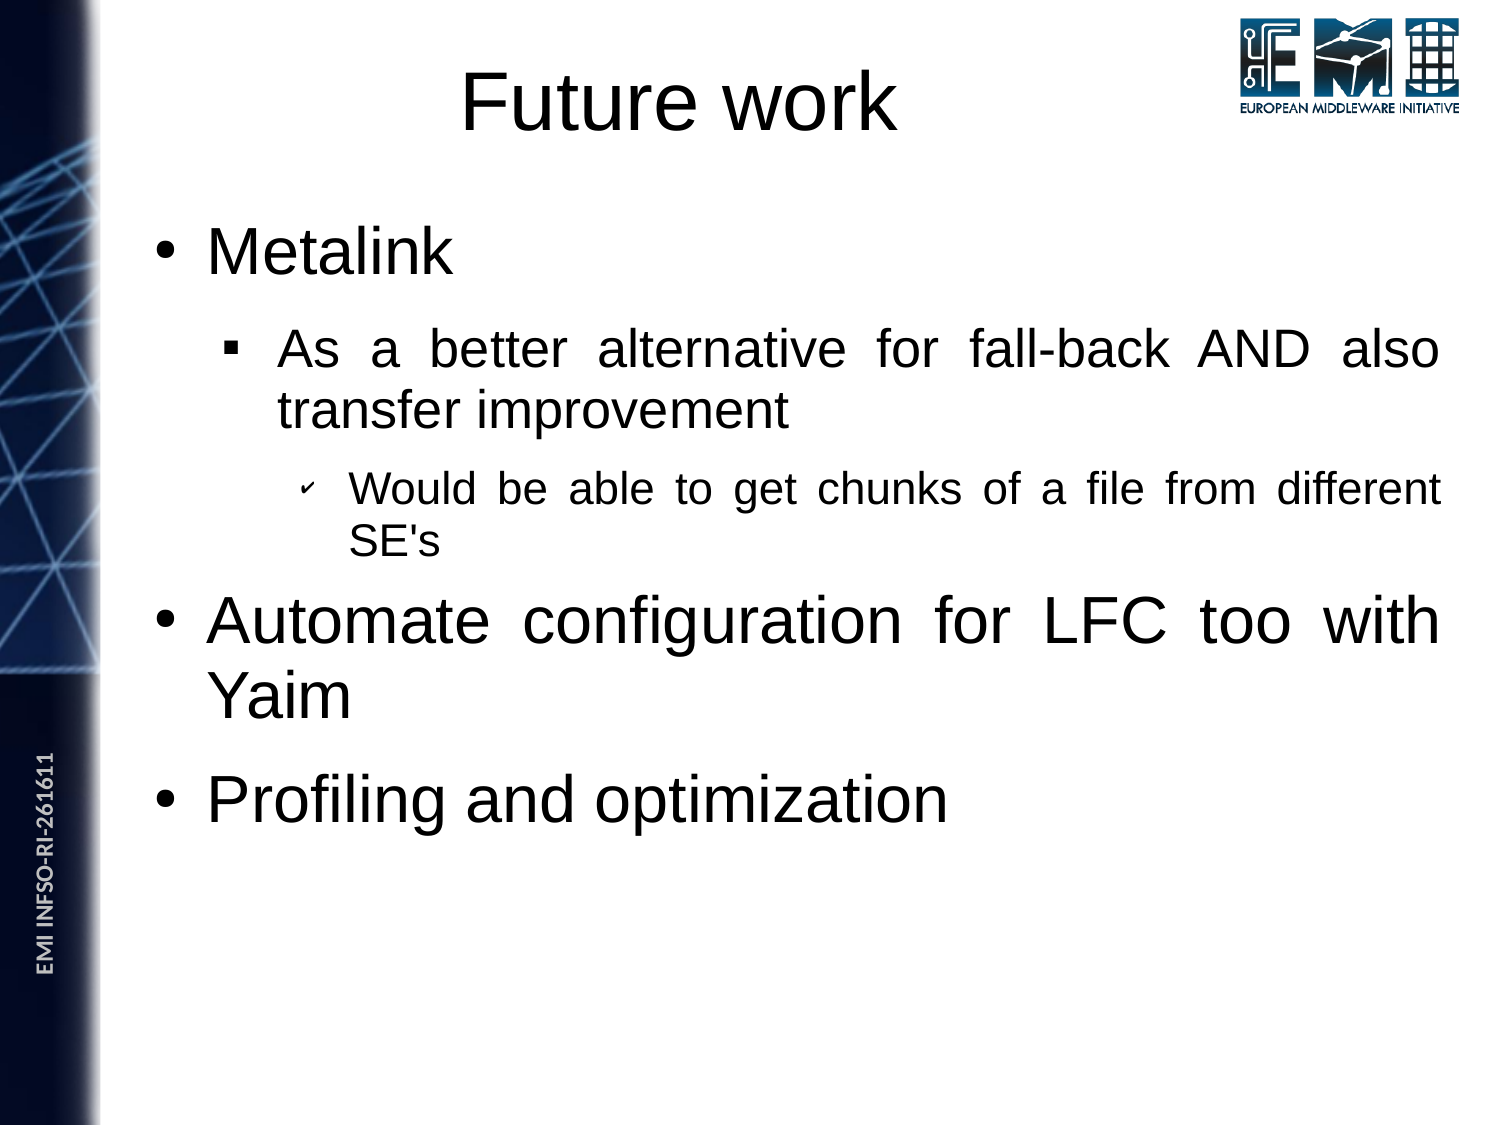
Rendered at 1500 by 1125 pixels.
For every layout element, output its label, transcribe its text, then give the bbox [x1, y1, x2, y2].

title Future work [88, 26, 1270, 178]
picture [0, 0, 112, 1125]
picture [1191, 2, 1500, 134]
list Metalink As a better alternative for fall-back AND also transfer improvement Would be able to get chunks of a file from different SE's Automate configuration for LFC too with Yaim Profiling and optimization [135, 214, 1443, 867]
